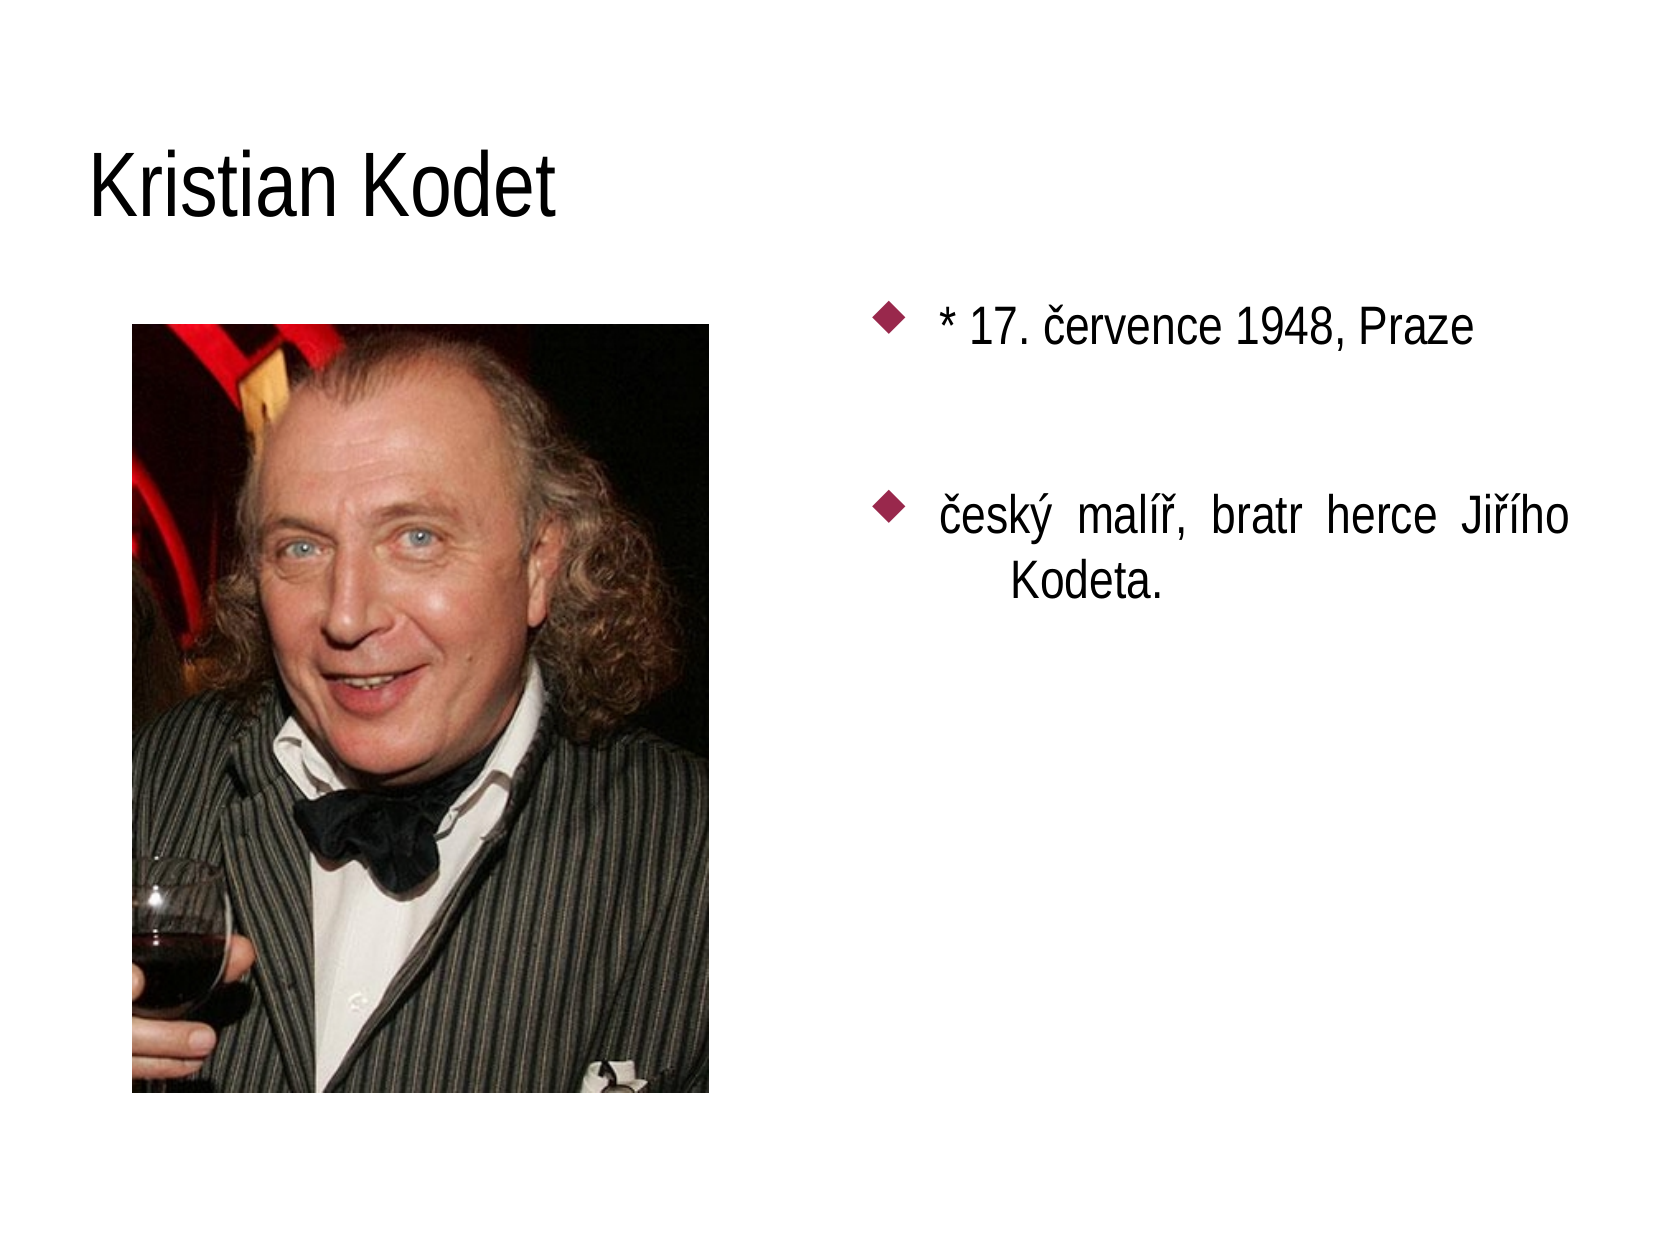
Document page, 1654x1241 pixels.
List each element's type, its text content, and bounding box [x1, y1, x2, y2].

list * 17. července 1948, Praze český malíř, bratr herce Jiřího Kodeta. [845, 290, 1572, 1109]
picture [132, 324, 709, 1093]
title Kristian Kodet [88, 94, 1501, 266]
